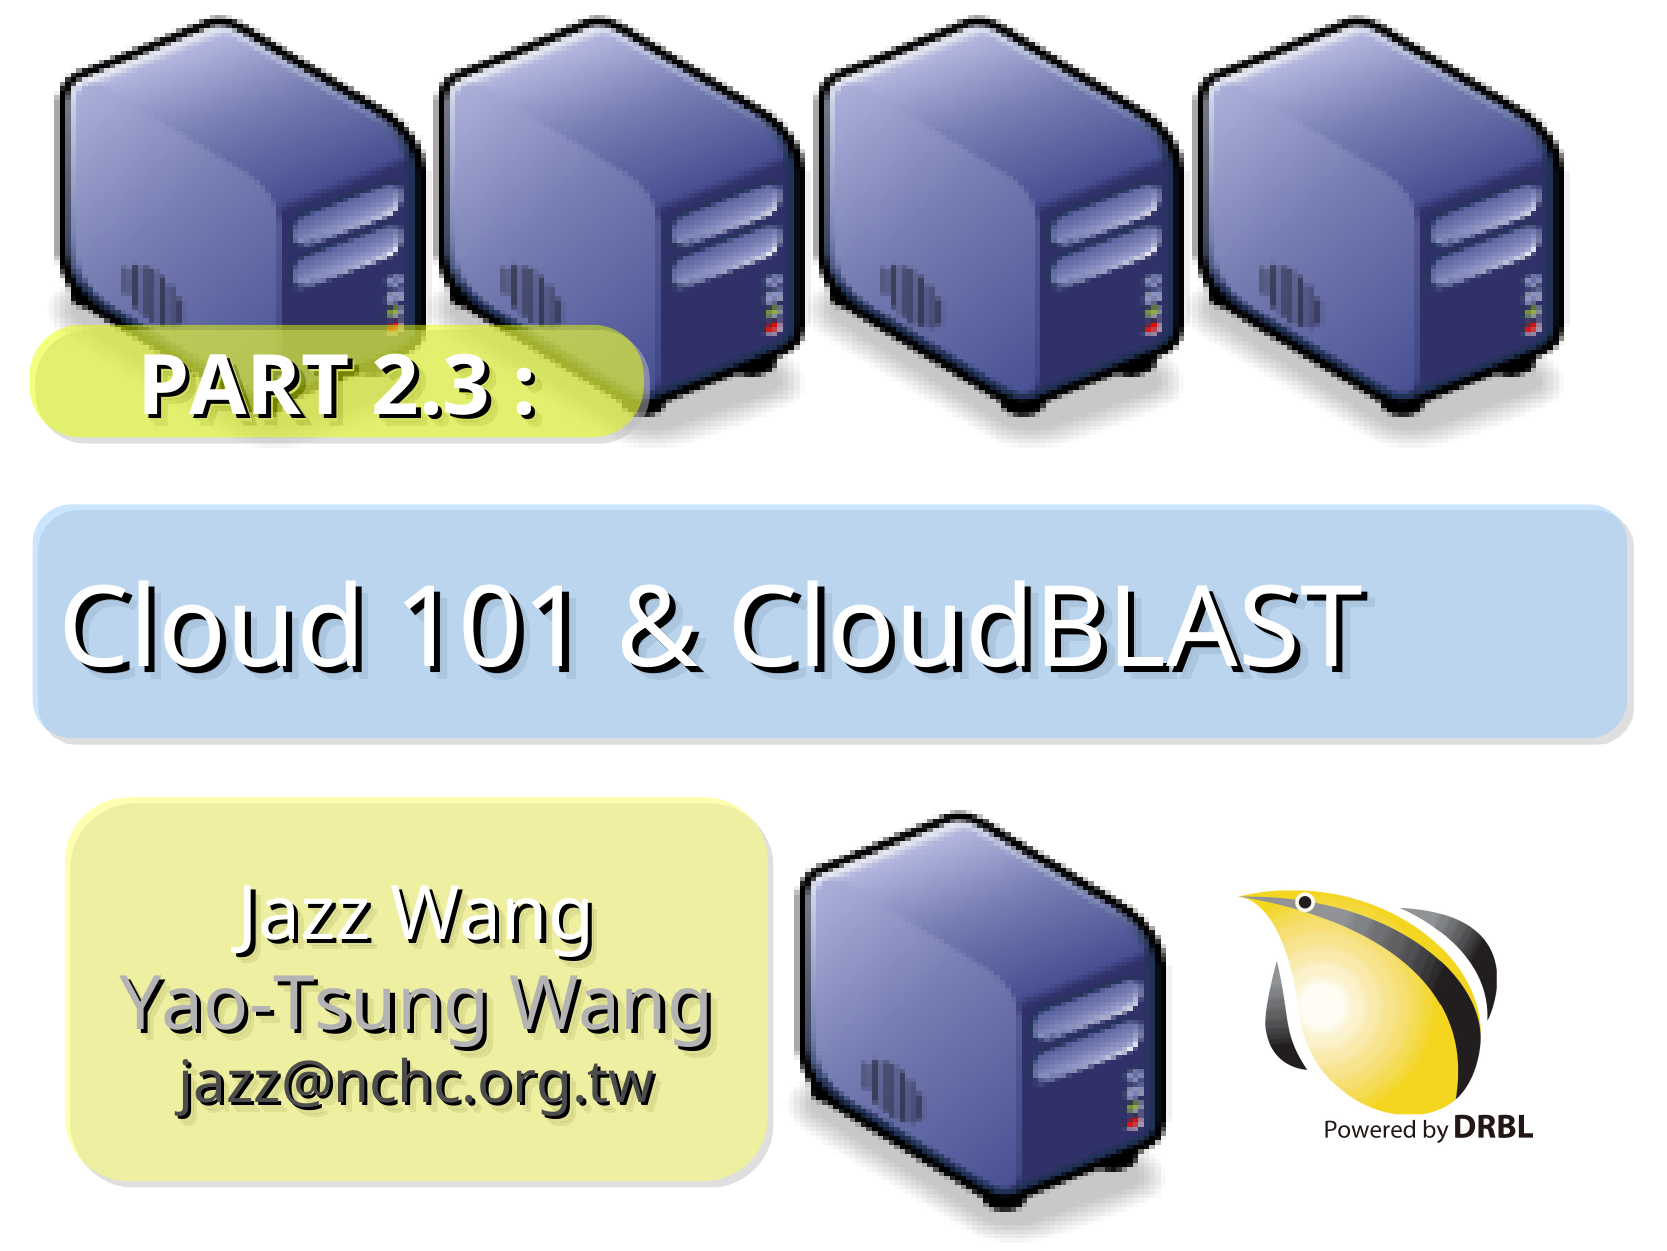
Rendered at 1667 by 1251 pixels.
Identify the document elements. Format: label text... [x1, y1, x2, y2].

text_box Cloud 101 & CloudBLAST [32, 504, 1628, 739]
picture [1224, 874, 1548, 1152]
text_box Jazz Wang Yao-Tsung Wang jazz@nchc.org.tw [64, 797, 768, 1182]
picture [27, 2, 1609, 502]
picture [767, 797, 1211, 1251]
text_box PART 2.3 : [29, 324, 644, 438]
